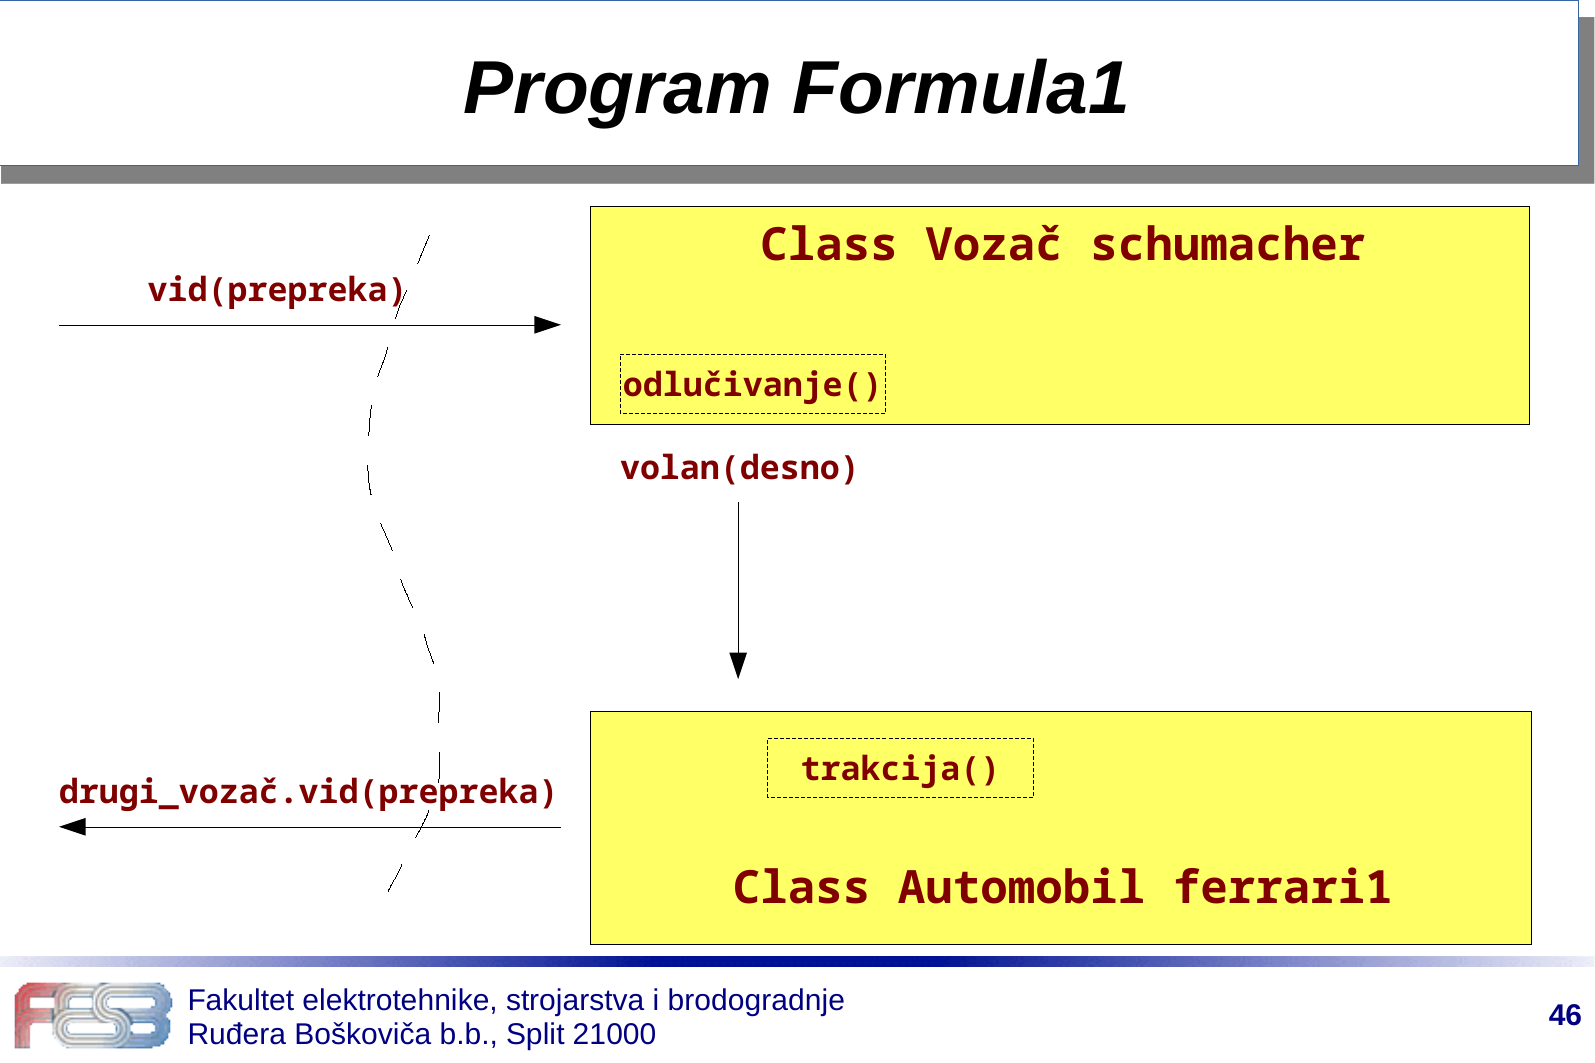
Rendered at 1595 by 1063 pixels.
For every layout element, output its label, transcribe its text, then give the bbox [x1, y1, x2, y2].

text_box Class Vozač schumacher [620, 213, 1506, 273]
title Program Formula1 [0, 0, 1595, 175]
text_box odlučivanje() [620, 354, 886, 414]
text_box [590, 206, 1530, 425]
text_box volan(desno) [620, 444, 886, 532]
text_box vid(prepreka) [147, 265, 562, 310]
text_box Class Automobil ferrari1 [620, 856, 1506, 916]
picture [9, 975, 177, 1059]
picture [0, 956, 1595, 967]
text_box [590, 711, 1532, 945]
text_box trakcija() [767, 738, 1034, 798]
text_box drugi_vozač.vid(prepreka) [59, 767, 562, 812]
